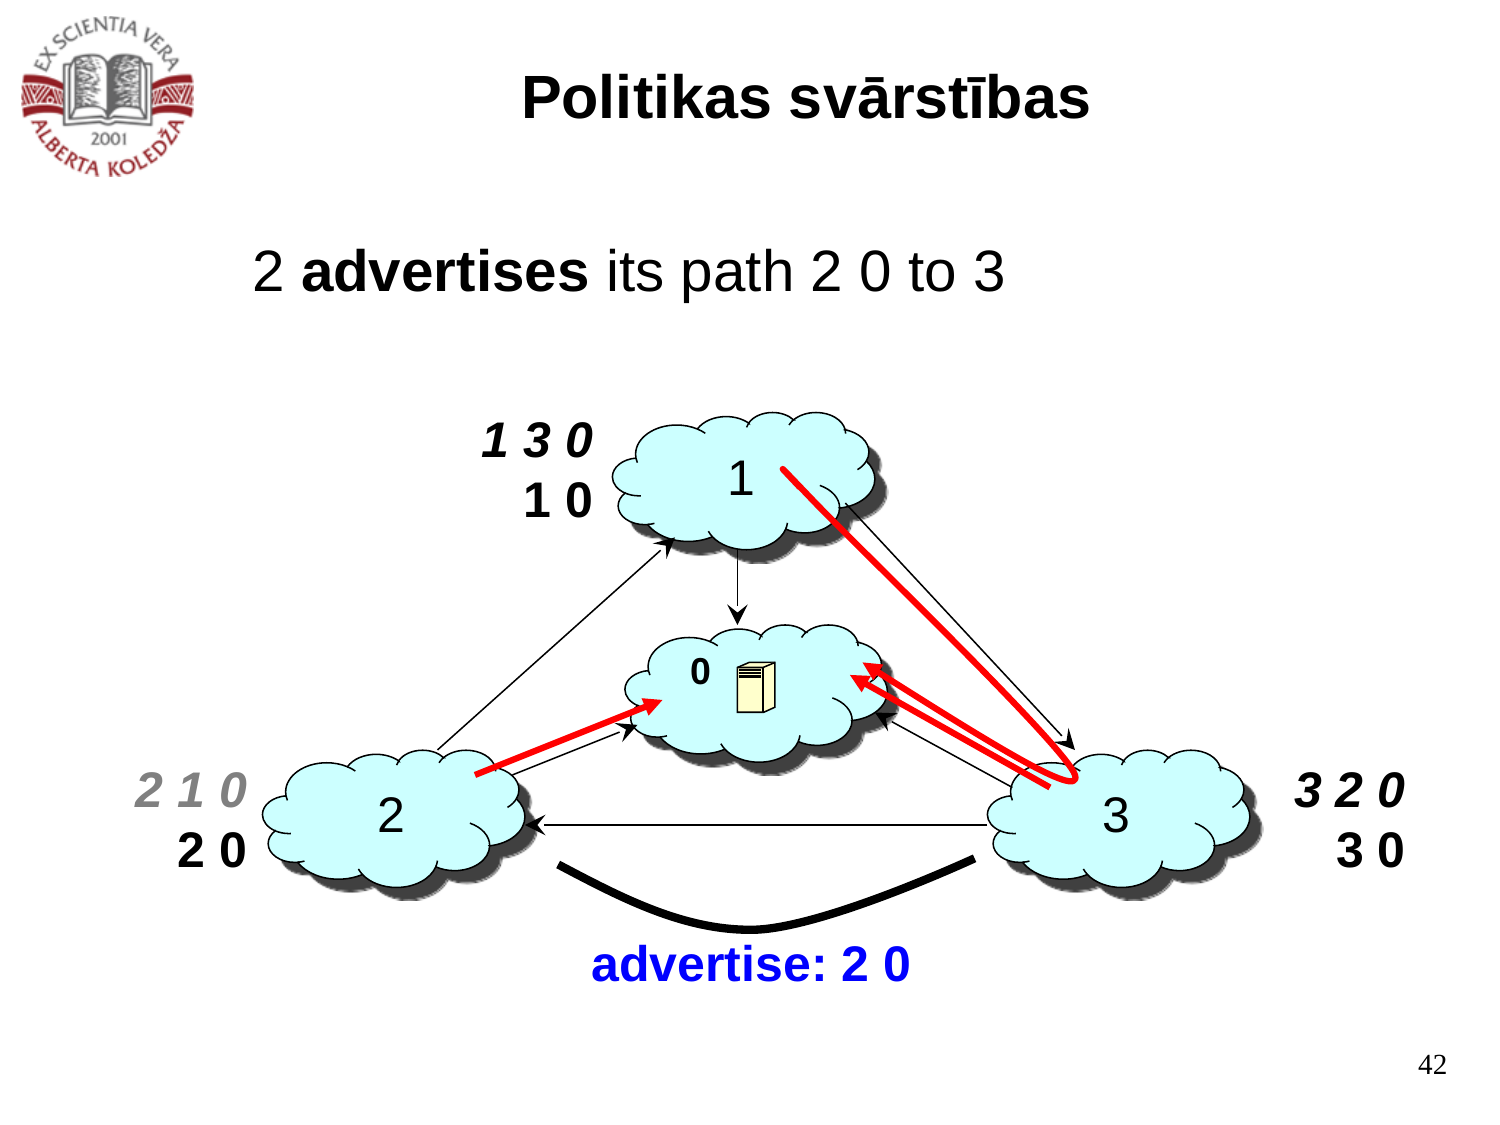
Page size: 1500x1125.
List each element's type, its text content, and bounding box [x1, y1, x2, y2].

picture [21, 16, 194, 177]
text_box 0 [675, 639, 726, 701]
text_box 3 [1087, 774, 1146, 851]
text_box 3 2 0 3 0 [1279, 749, 1421, 886]
title Politikas svārstības [187, 44, 1425, 150]
text_box 2 [362, 774, 421, 851]
text_box advertise: 2 0 [576, 924, 927, 1000]
text_box 1 [712, 437, 771, 513]
text_box [612, 412, 875, 550]
text_box [262, 750, 525, 888]
text_box 2 1 0 2 0 [120, 749, 262, 886]
text_box [1038, 762, 1071, 778]
text_box 2 advertises its path 2 0 to 3 [237, 224, 1313, 311]
text_box [869, 676, 888, 692]
text_box [987, 750, 1250, 888]
text_box [624, 624, 886, 763]
text_box 1 3 0 1 0 [466, 399, 608, 536]
text_box <skaitlis> [1312, 1037, 1463, 1101]
